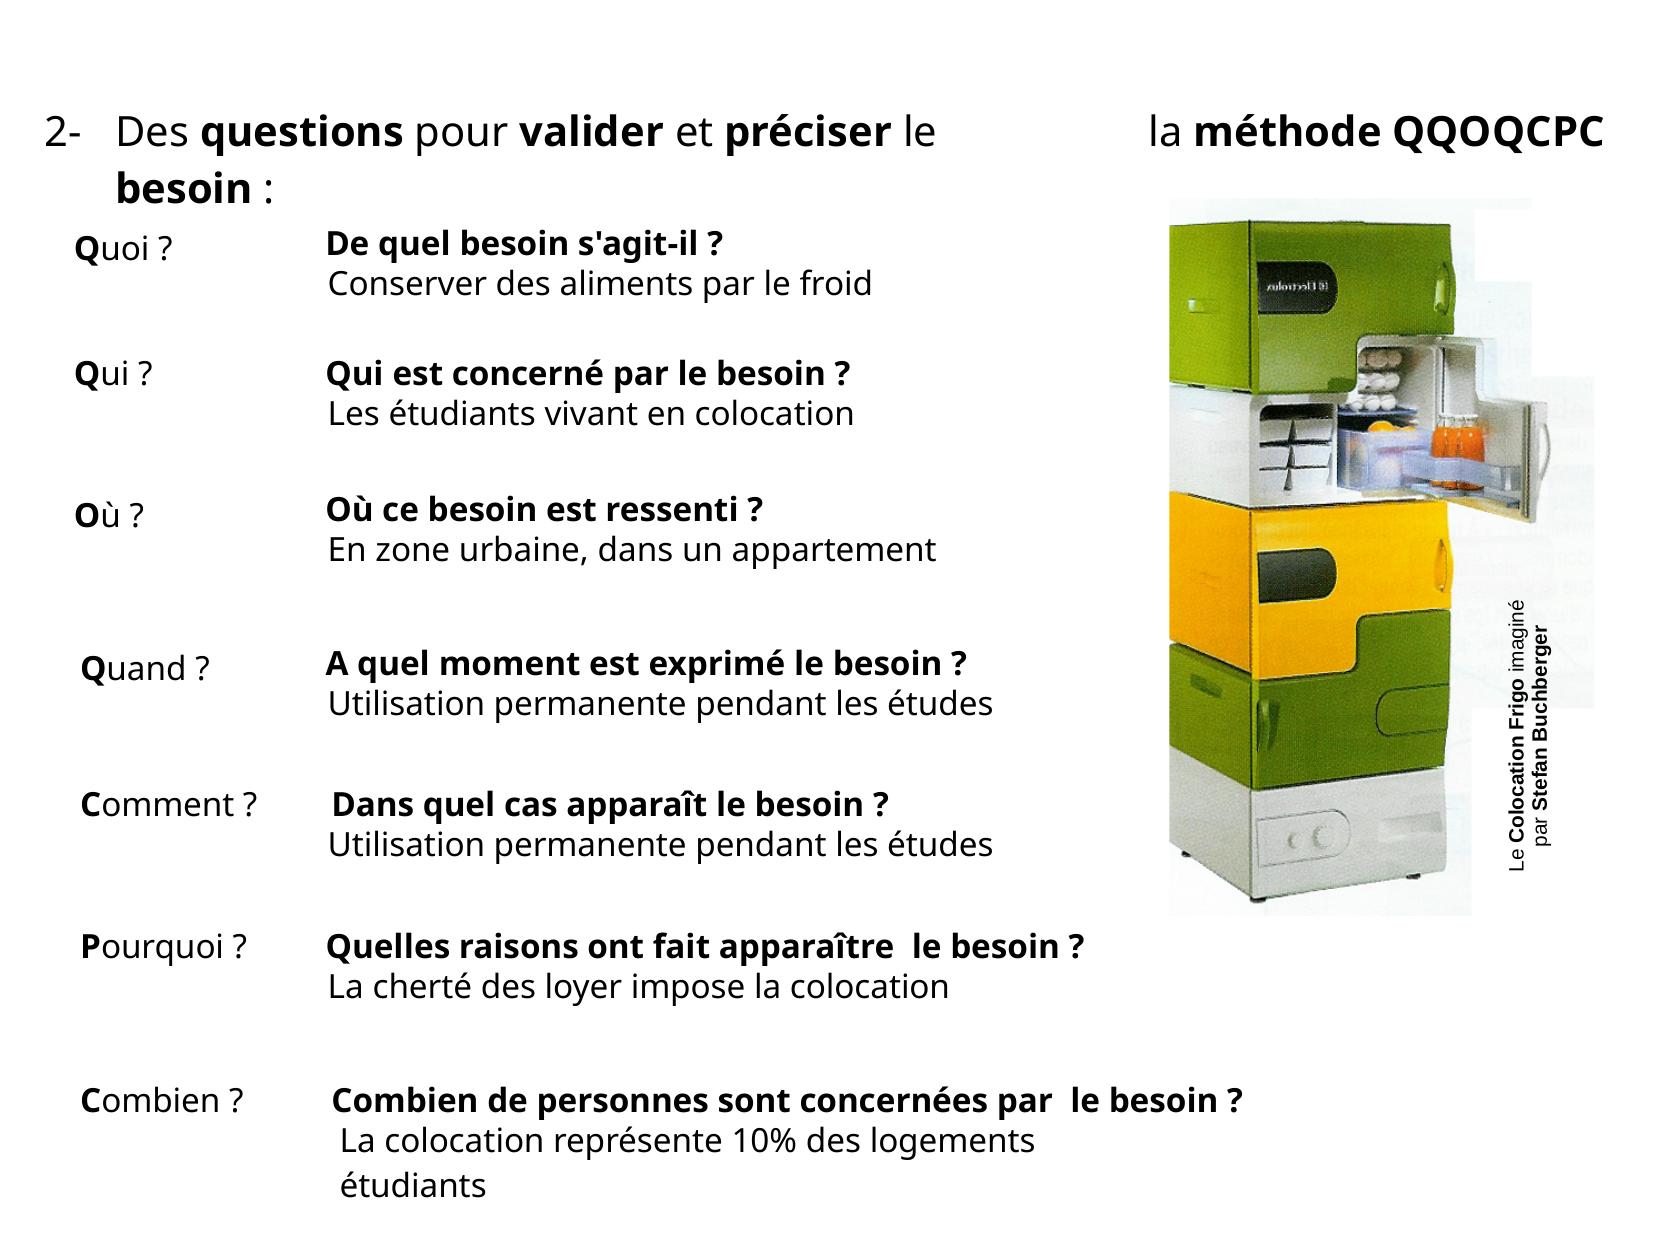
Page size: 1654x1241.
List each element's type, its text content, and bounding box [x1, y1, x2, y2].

text_box Comment ? [65, 773, 305, 829]
text_box Où ce besoin est ressenti ? [310, 478, 1096, 534]
text_box A quel moment est exprimé le besoin ? [310, 632, 1127, 687]
text_box Où ? [59, 484, 237, 540]
text_box De quel besoin s'agit-il ? [310, 212, 826, 268]
text_box la méthode QQOQCPC [1133, 94, 1630, 160]
text_box Combien ? [65, 1069, 305, 1125]
text_box En zone urbaine, dans un appartement [312, 518, 1075, 574]
text_box Dans quel cas apparaît le besoin ? [316, 773, 1133, 829]
text_box Pourquoi ? [65, 915, 310, 971]
text_box La cherté des loyer impose la colocation [312, 955, 1075, 1011]
text_box Quoi ? [59, 217, 274, 273]
text_box Qui ? [59, 342, 237, 398]
text_box Quand ? [65, 637, 244, 693]
text_box Les étudiants vivant en colocation [312, 382, 916, 438]
text_box Des questions pour valider et préciser le besoin : [107, 94, 1123, 160]
text_box Qui est concerné par le besoin ? [310, 342, 974, 398]
text_box Combien de personnes sont concernées par le besoin ? [316, 1069, 1341, 1125]
text_box Quelles raisons ont fait apparaître le besoin ? [310, 915, 1205, 971]
text_box Utilisation permanente pendant les études [312, 672, 1075, 728]
picture [1169, 198, 1595, 916]
text_box La colocation représente 10% des logements étudiants [324, 1109, 1176, 1165]
text_box 2- [29, 94, 107, 166]
text_box Le Colocation Frigo imaginé par Stefan Buchberger [1497, 583, 1561, 890]
text_box Conserver des aliments par le froid [312, 252, 1105, 308]
text_box Utilisation permanente pendant les études [312, 814, 1075, 869]
